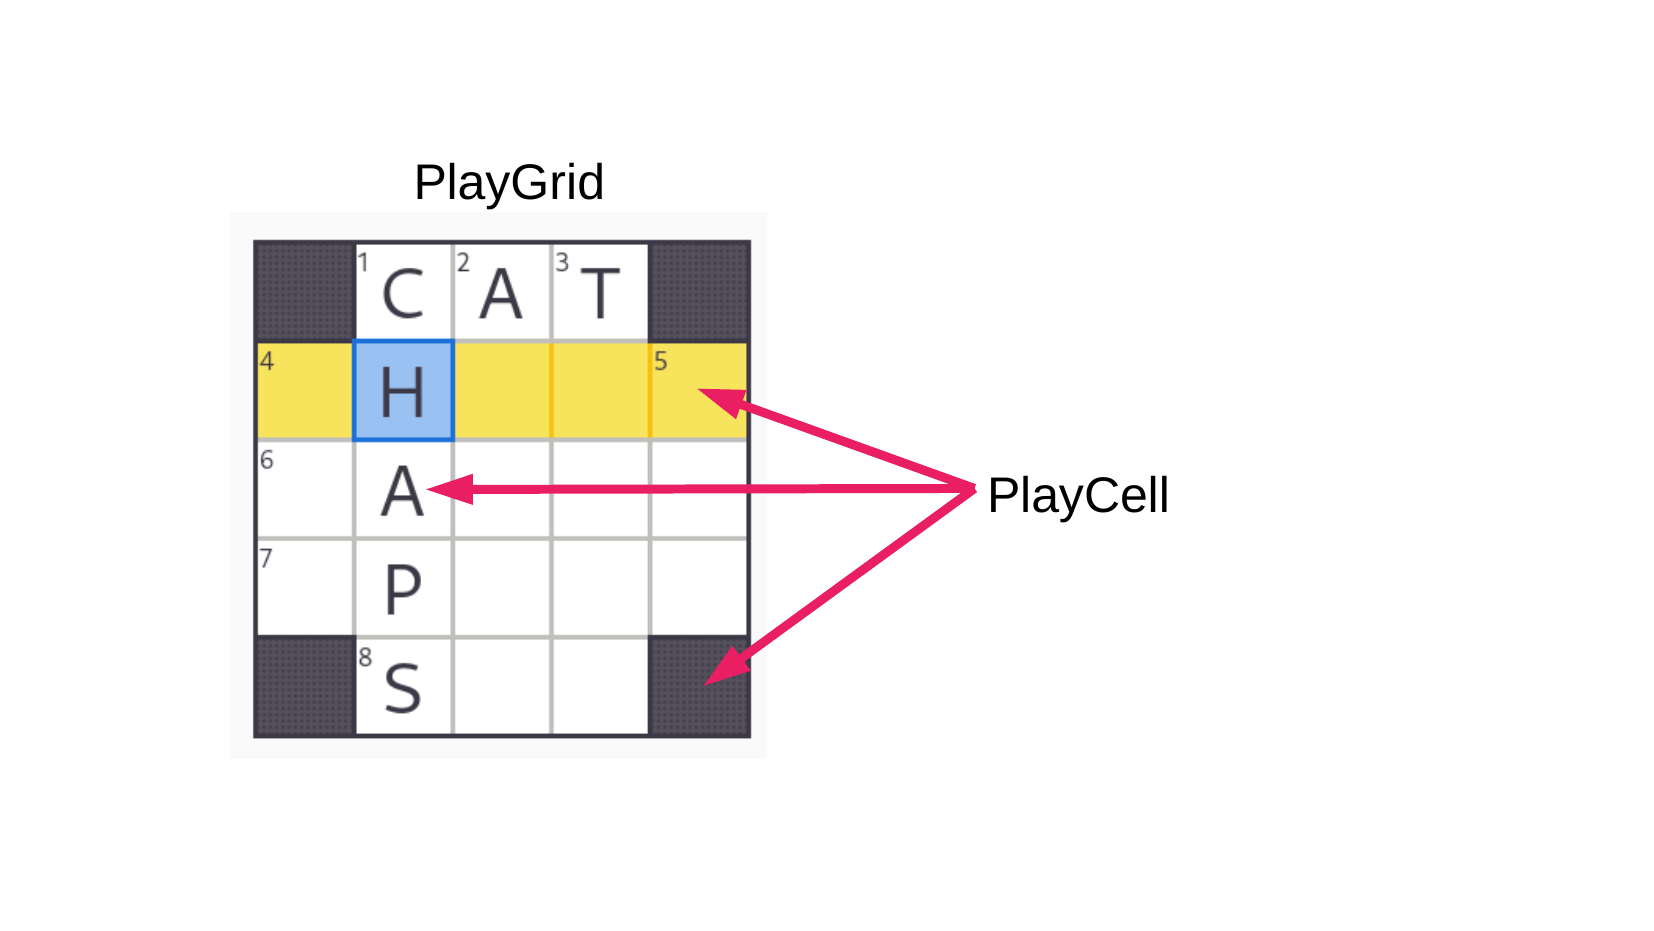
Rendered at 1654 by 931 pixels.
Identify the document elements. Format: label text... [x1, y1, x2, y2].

picture [230, 212, 767, 759]
text_box PlayCell [972, 460, 1186, 531]
text_box PlayGrid [398, 146, 621, 218]
